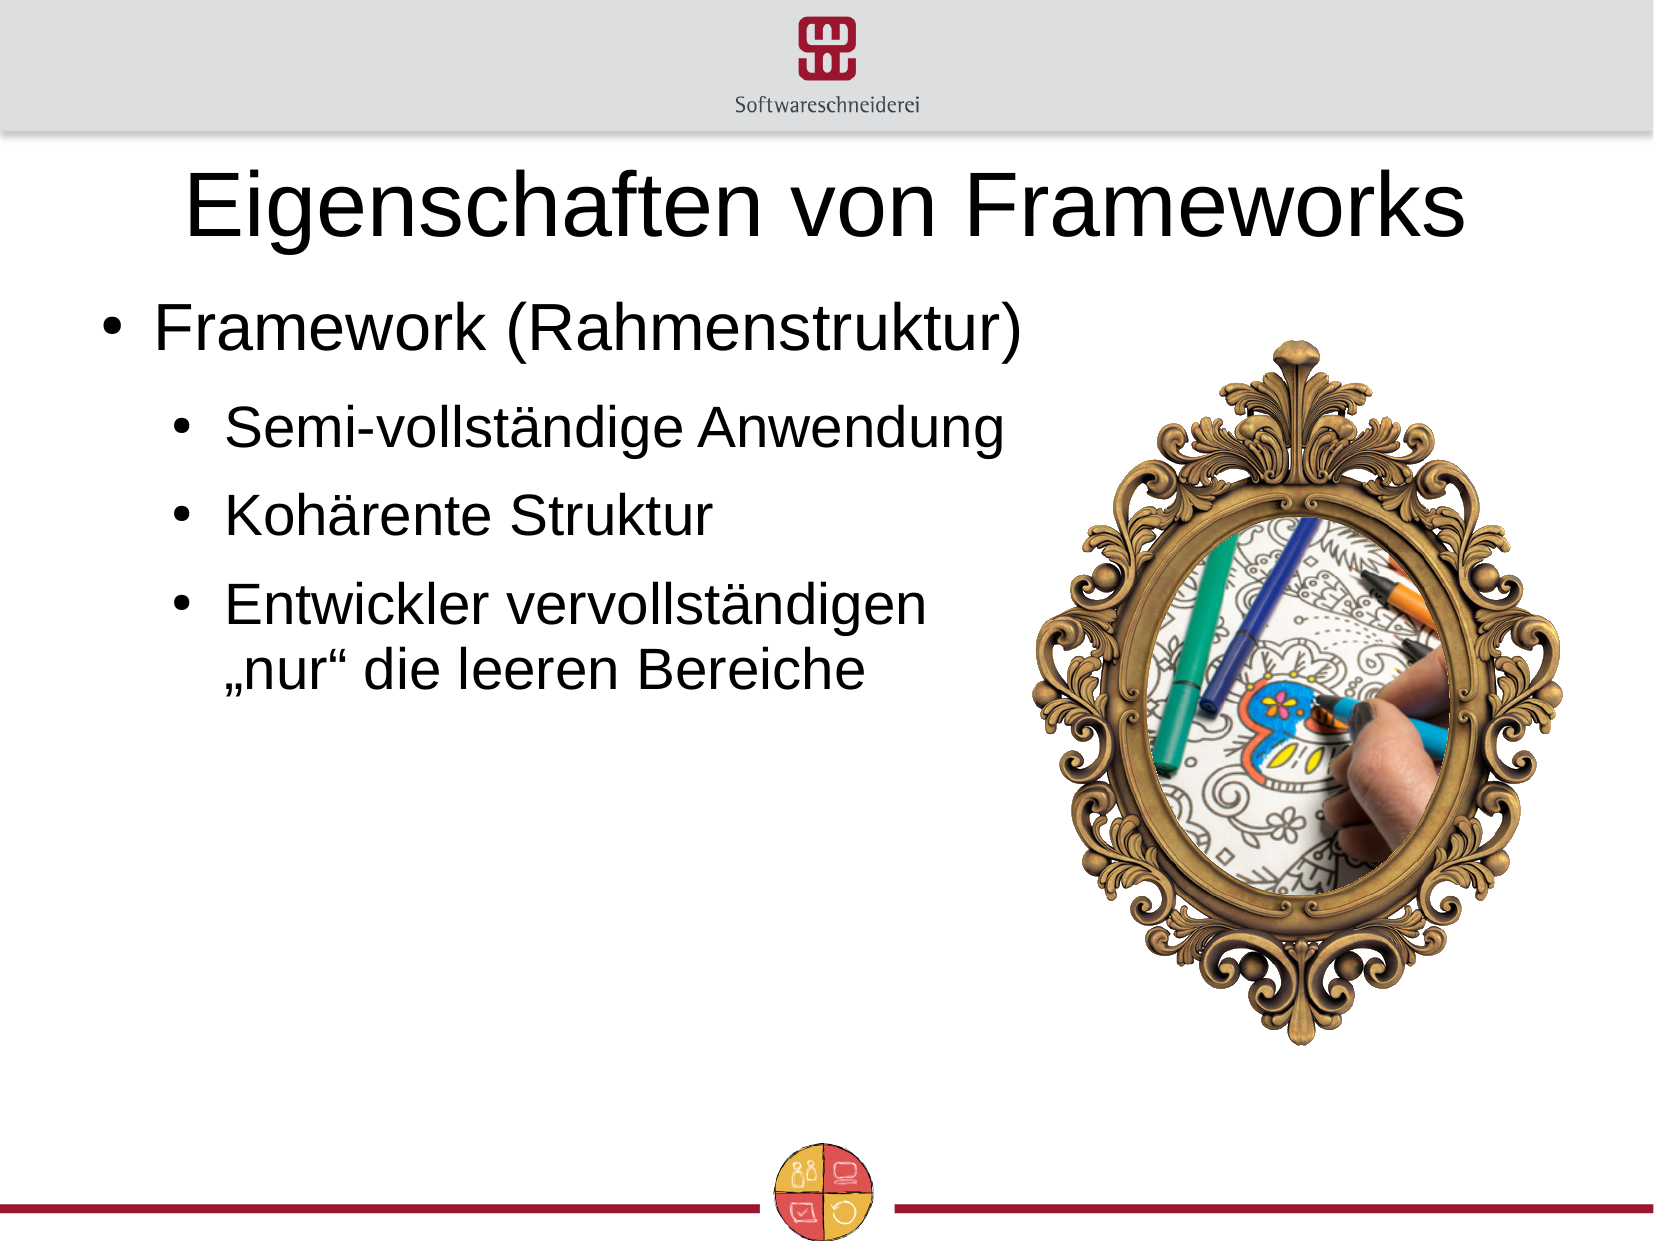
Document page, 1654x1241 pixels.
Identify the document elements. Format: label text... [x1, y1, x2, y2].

title Eigenschaften von Frameworks [82, 147, 1571, 257]
picture [0, 0, 1654, 1241]
list Framework (Rahmenstruktur) Semi-vollständige Anwendung Kohärente Struktur Entwickler vervollständigen „nur“ die leeren Bereiche [82, 290, 1571, 1010]
